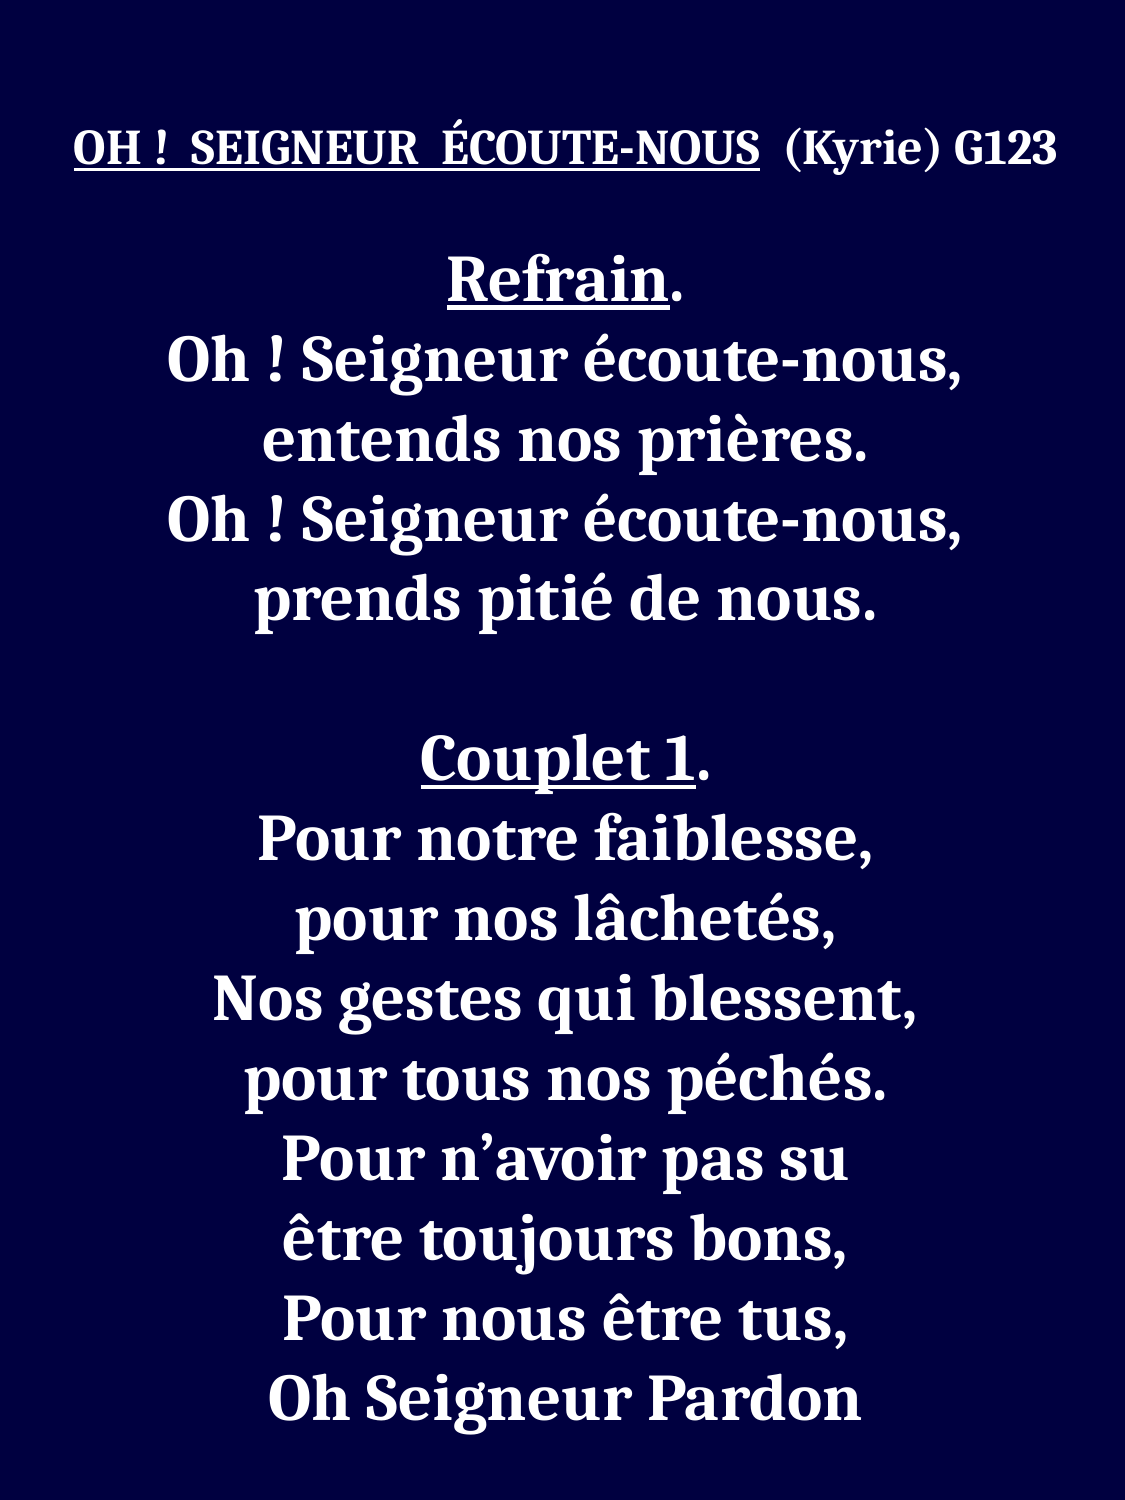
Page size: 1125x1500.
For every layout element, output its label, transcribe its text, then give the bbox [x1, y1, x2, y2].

text_box OH ! SEIGNEUR ÉCOUTE-NOUS (Kyrie) G123 Refrain. Oh ! Seigneur écoute-nous, entends nos prières. Oh ! Seigneur écoute-nous, prends pitié de nous. Couplet 1. Pour notre faiblesse, pour nos lâchetés, Nos gestes qui blessent, pour tous nos péchés. Pour n’avoir pas su être toujours bons, Pour nous être tus, Oh Seigneur Pardon [30, 76, 1101, 1472]
